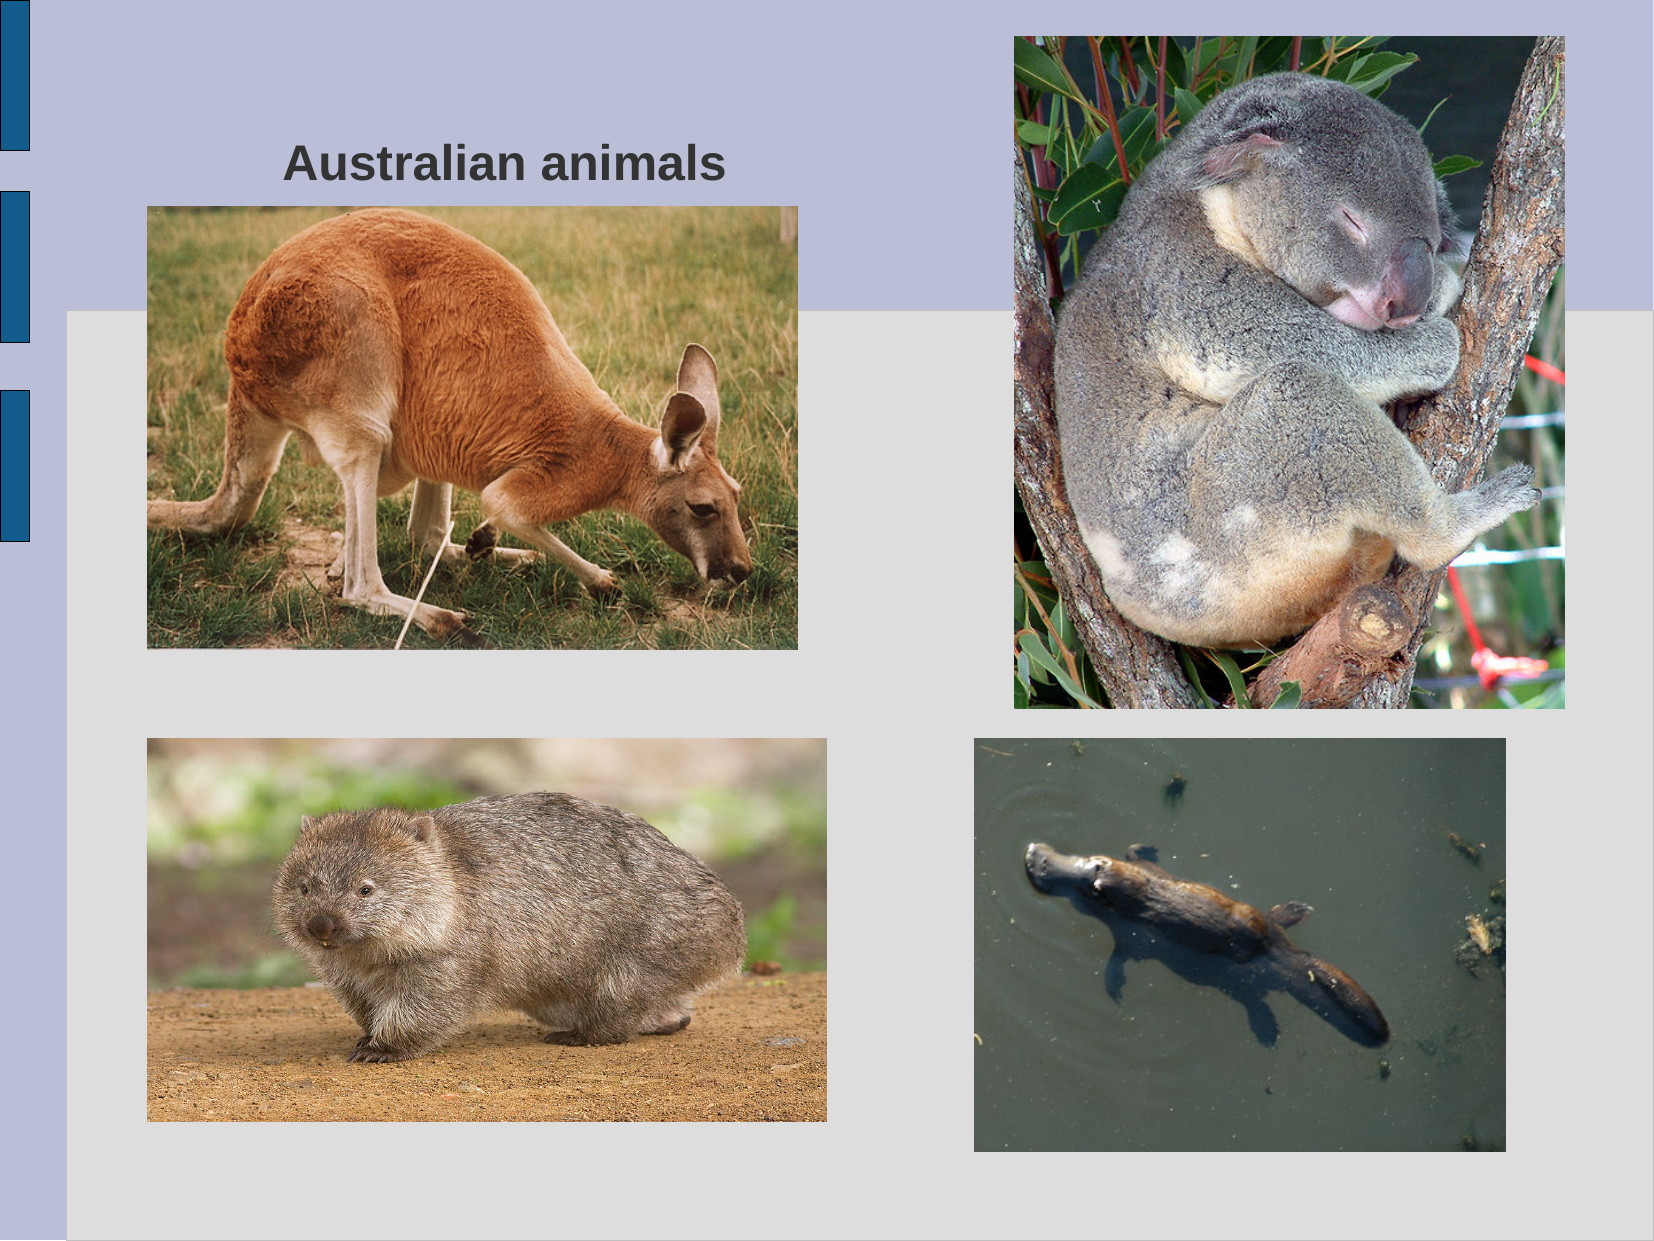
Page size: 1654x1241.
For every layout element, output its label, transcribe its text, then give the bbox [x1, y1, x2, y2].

picture [147, 206, 798, 650]
title Australian animals [0, 59, 1014, 267]
picture [147, 738, 827, 1123]
picture [974, 738, 1506, 1152]
picture [1014, 36, 1565, 709]
